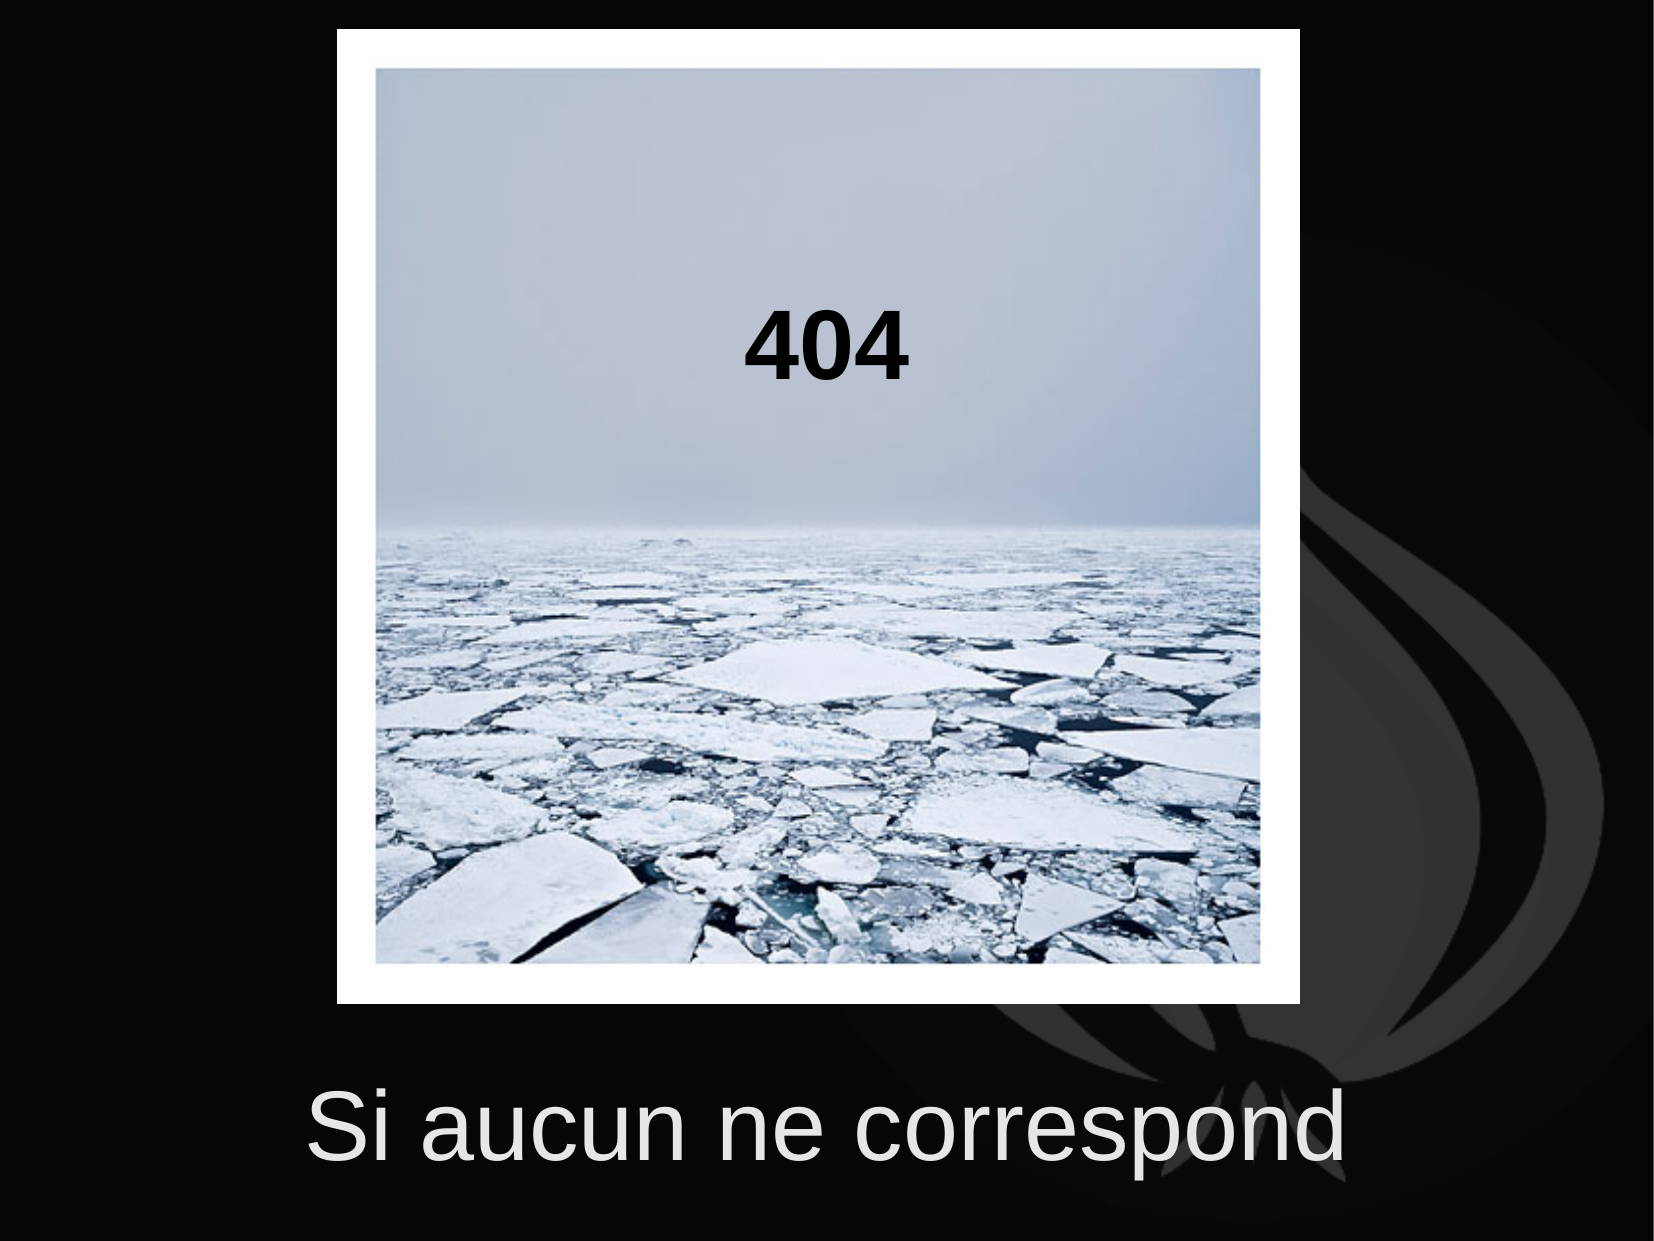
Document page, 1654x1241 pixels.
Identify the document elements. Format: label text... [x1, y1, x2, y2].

picture [0, 0, 1654, 1241]
list 404 Si aucun ne correspond [82, 290, 1571, 1182]
